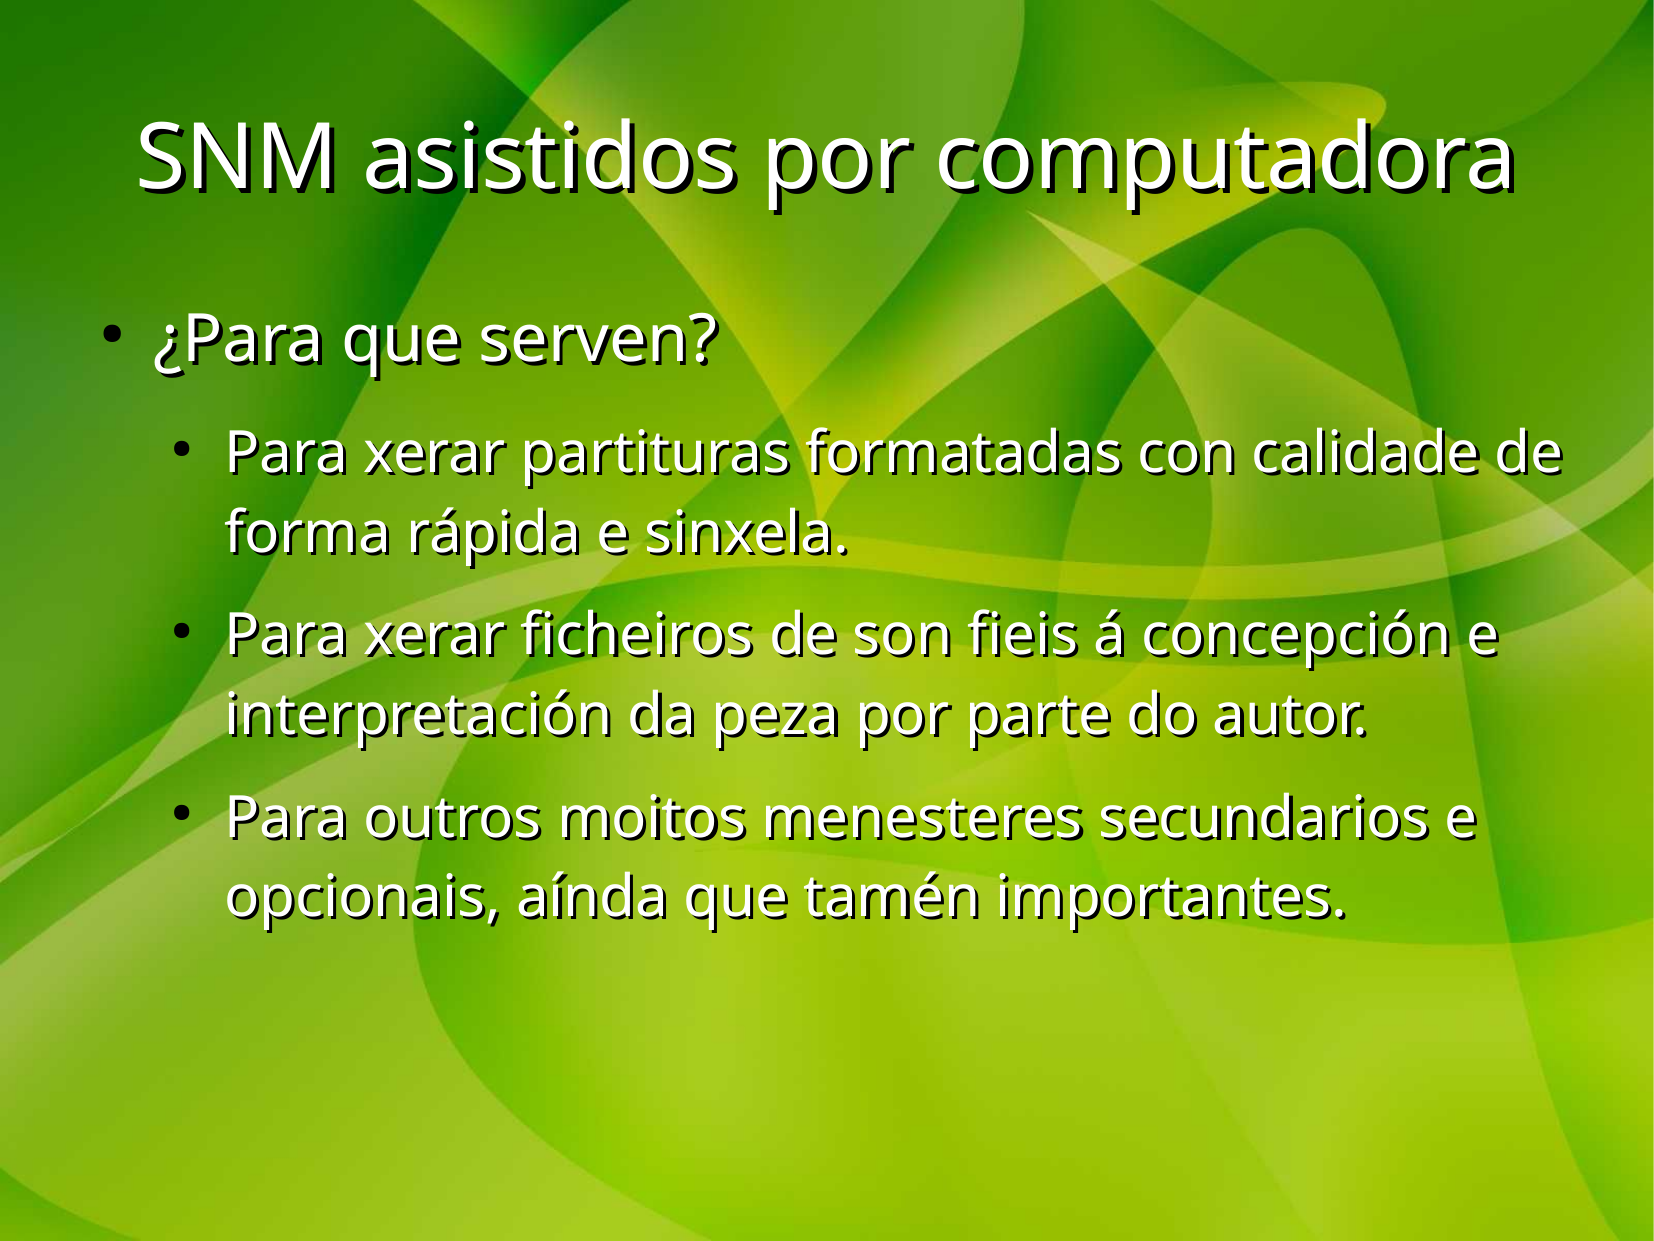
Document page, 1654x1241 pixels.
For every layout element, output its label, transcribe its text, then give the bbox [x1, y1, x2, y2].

list ¿Para que serven? Para xerar partituras formatadas con calidade de forma rápida e sinxela. Para xerar ficheiros de son fieis á concepción e interpretación da peza por parte do autor. Para outros moitos menesteres secundarios e opcionais, aínda que tamén importantes. [82, 290, 1571, 1109]
picture [0, 0, 1654, 1241]
title SNM asistidos por computadora [82, 49, 1571, 257]
